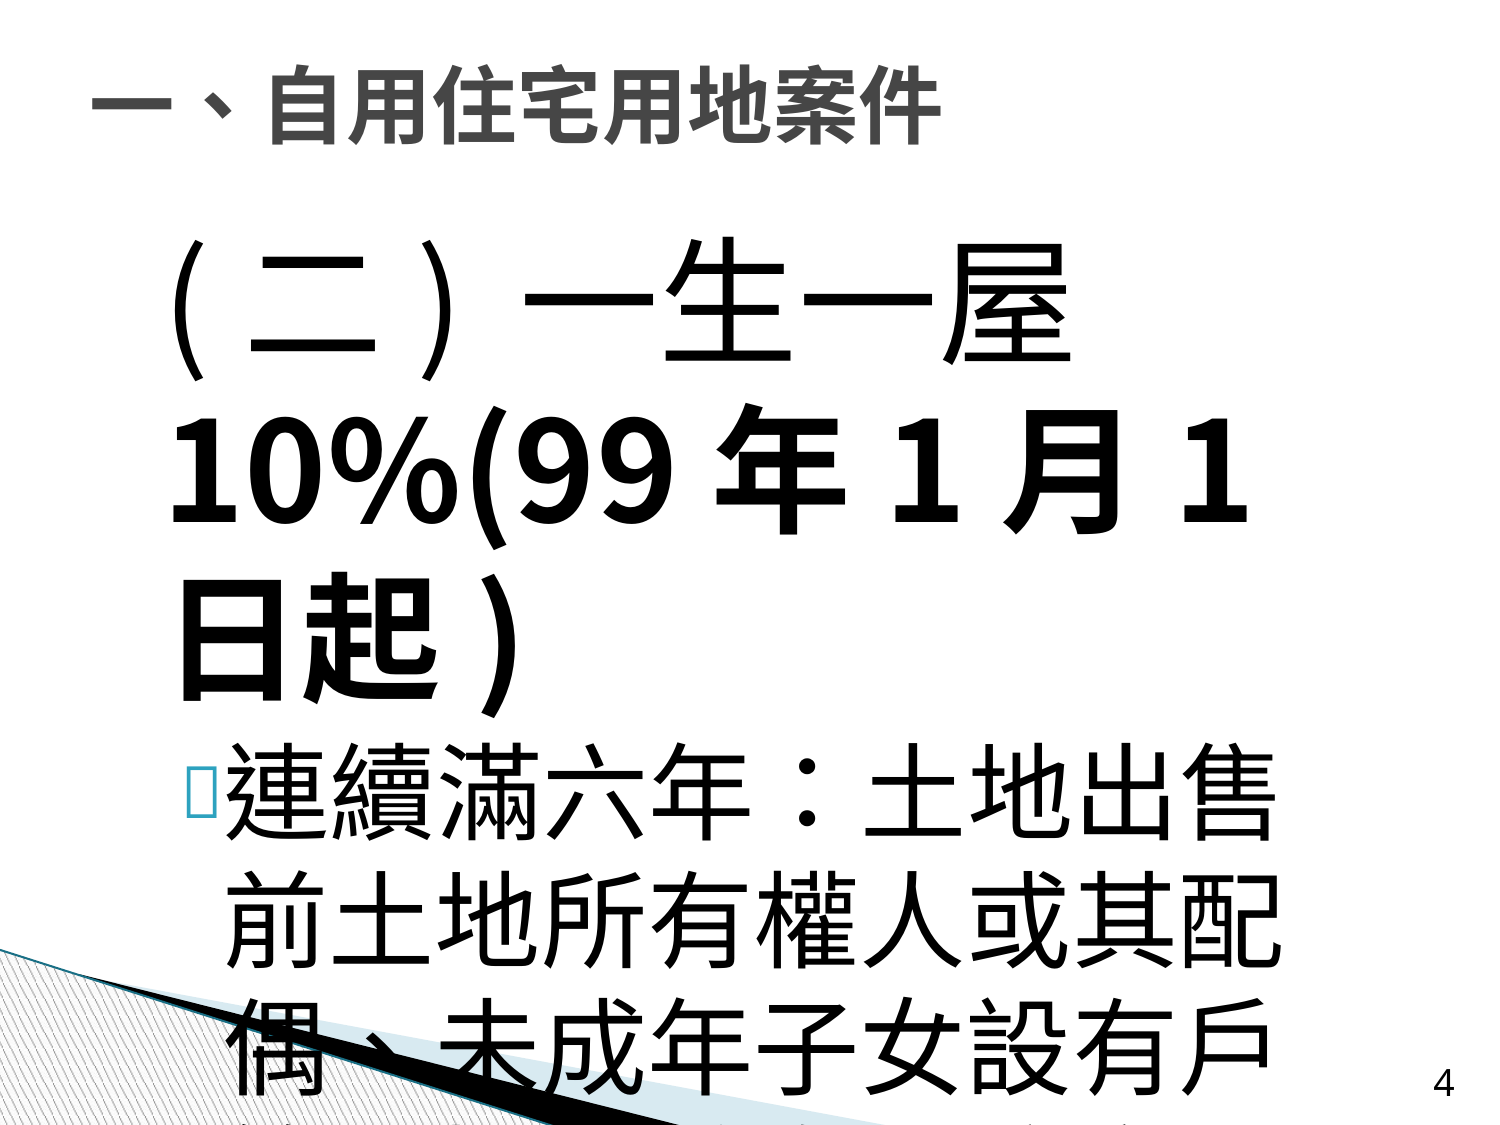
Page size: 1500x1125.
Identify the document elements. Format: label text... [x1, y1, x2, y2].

picture [0, 952, 543, 1125]
slide_number <編號> [1418, 1051, 1479, 1112]
list (二)一生一屋 10%(99年1月1日起) 連續滿六年：土地出售前土地所有權人或其配偶、未成年子女設有戶籍且持有該自用住宅。 没有出租或營業：出售前五年內地上建物没有出租或營業使用。 出售時土地所有權人與其配偶、未成年子女，無該自用住宅以外的房屋。 面積限制：都市土地-150平方公尺（45.375坪） 非都市土地-350平方公尺（105.875坪)。 出售前已持有該自用住宅土地達六年以上。 [147, 233, 1363, 1059]
title 一、自用住宅用地案件 [75, 45, 1425, 233]
